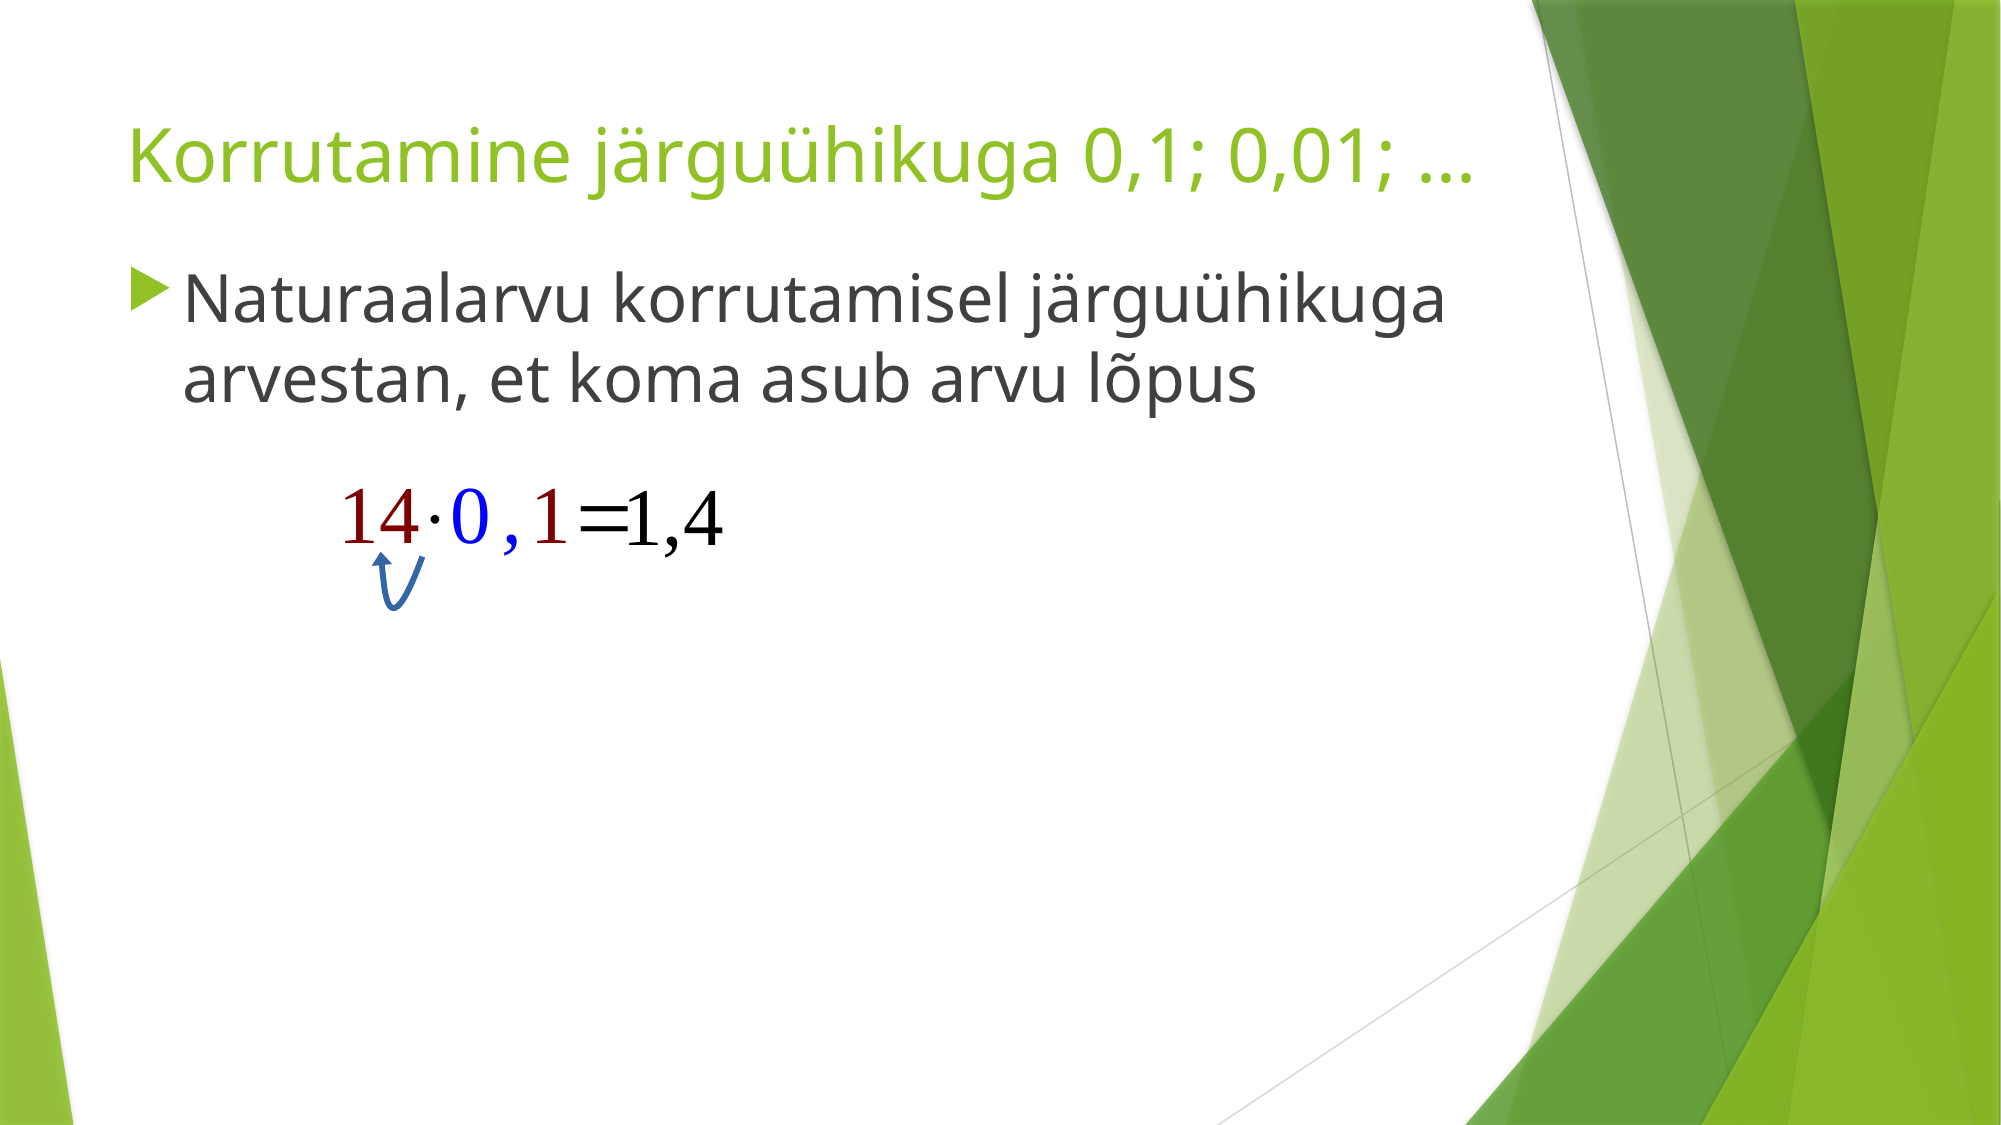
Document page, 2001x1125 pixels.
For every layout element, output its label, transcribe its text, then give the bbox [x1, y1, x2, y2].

list Naturaalarvu korrutamisel järguühikuga arvestan, et koma asub arvu lõpus [111, 248, 1522, 885]
chart [330, 470, 736, 564]
title Korrutamine järguühikuga 0,1; 0,01; ... [111, 99, 1522, 248]
